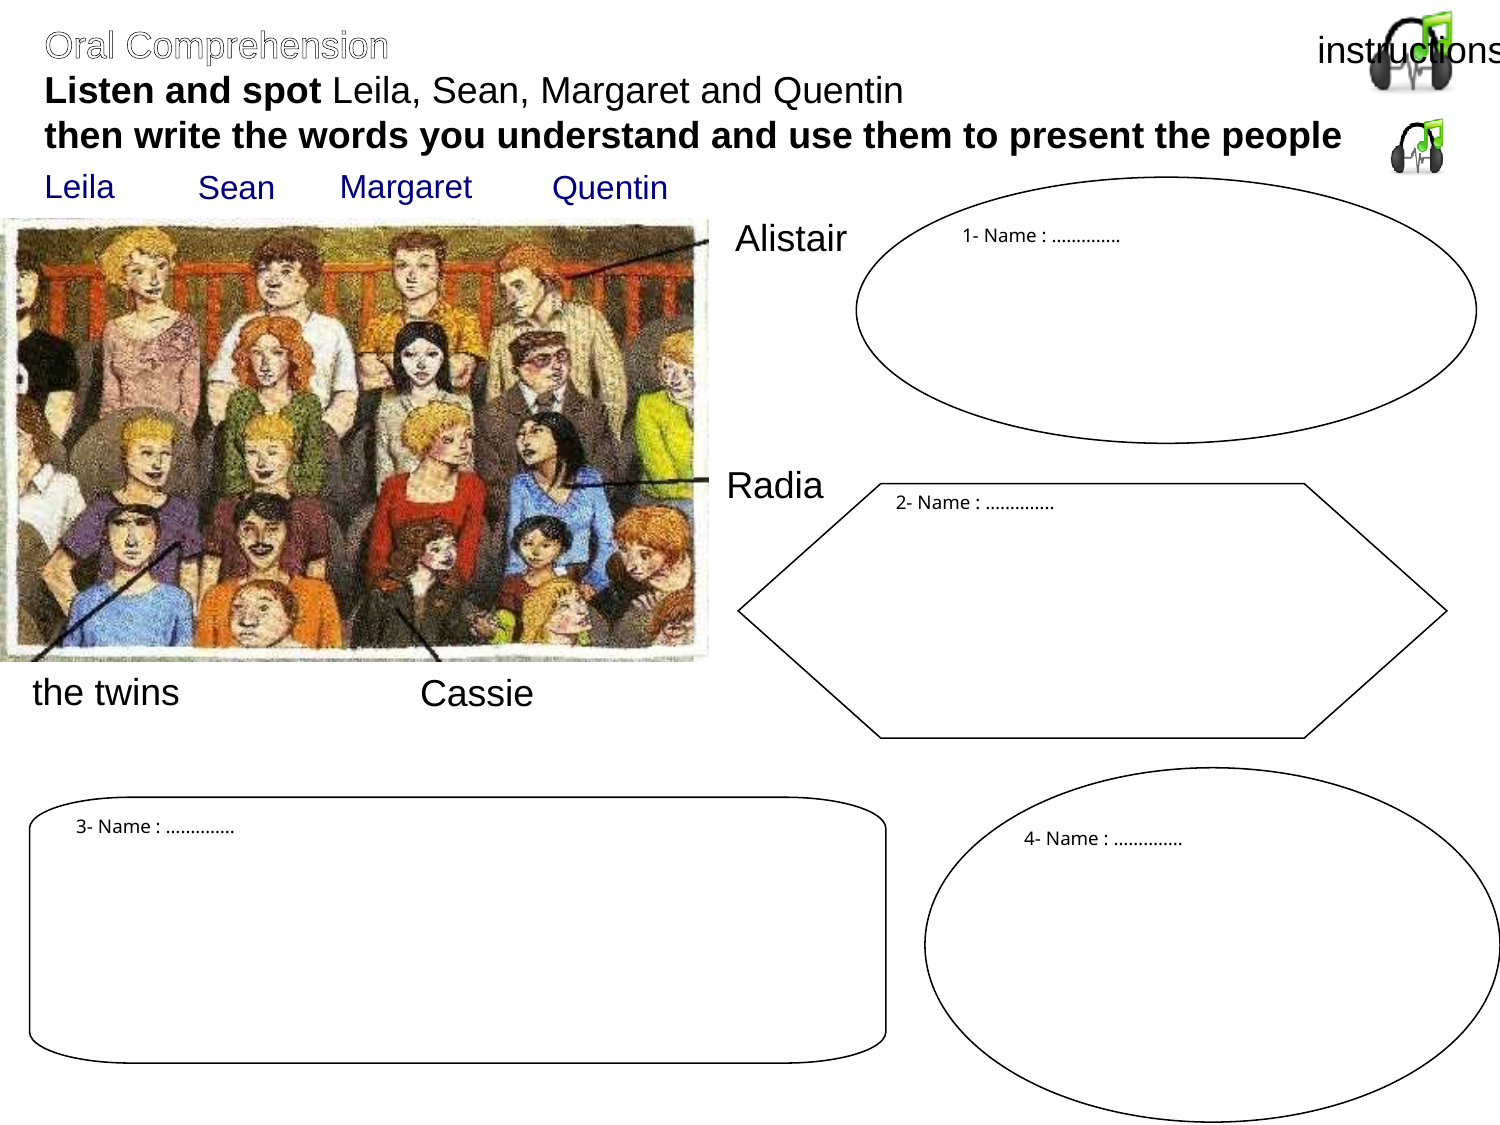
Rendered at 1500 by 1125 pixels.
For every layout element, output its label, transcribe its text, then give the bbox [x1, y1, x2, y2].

text_box 2- Name : ………….. [738, 483, 1447, 739]
picture [0, 218, 709, 662]
picture [1364, 0, 1460, 97]
text_box 4- Name : ………….. [924, 767, 1500, 1123]
text_box Radia [711, 453, 839, 514]
text_box Sean [183, 164, 291, 214]
text_box Alistair [720, 206, 863, 267]
text_box 3- Name : ………….. [29, 797, 886, 1064]
text_box Margaret [324, 164, 488, 213]
text_box Leila [29, 164, 130, 213]
text_box 1- Name : ………….. [856, 177, 1477, 444]
text_box Quentin [537, 164, 715, 214]
text_box Oral Comprehension Listen and spot Leila, Sean, Margaret and Quentin then write the words you understand and use them to present the people [29, 13, 1359, 164]
picture [1387, 110, 1447, 178]
text_box Cassie [405, 661, 550, 722]
text_box the twins [17, 660, 195, 721]
